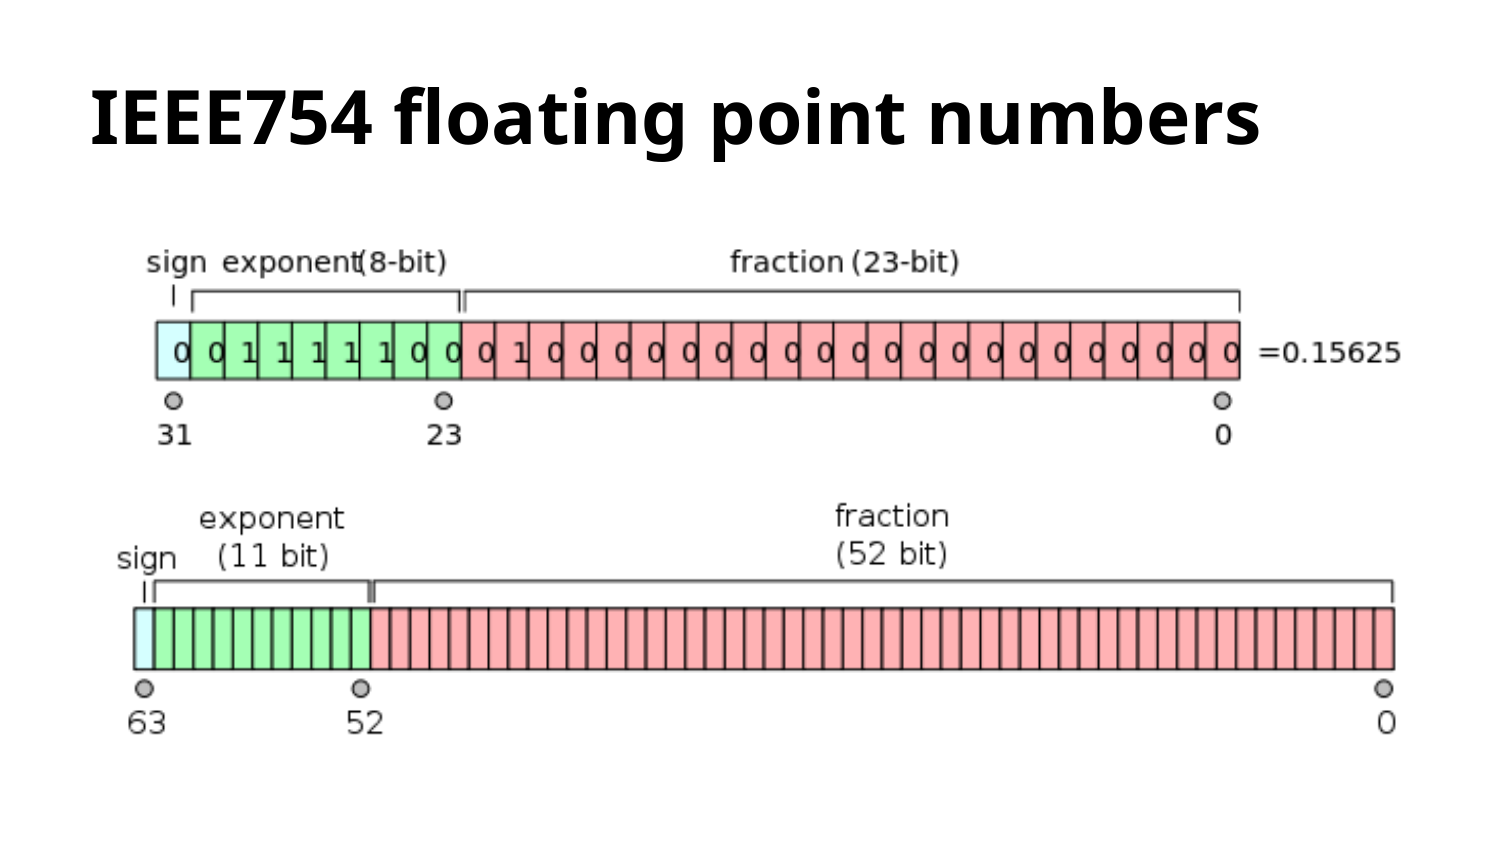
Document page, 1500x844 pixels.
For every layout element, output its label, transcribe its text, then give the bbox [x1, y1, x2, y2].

picture [87, 491, 1438, 764]
title IEEE754 floating point numbers [75, 33, 1425, 175]
picture [118, 209, 1425, 474]
